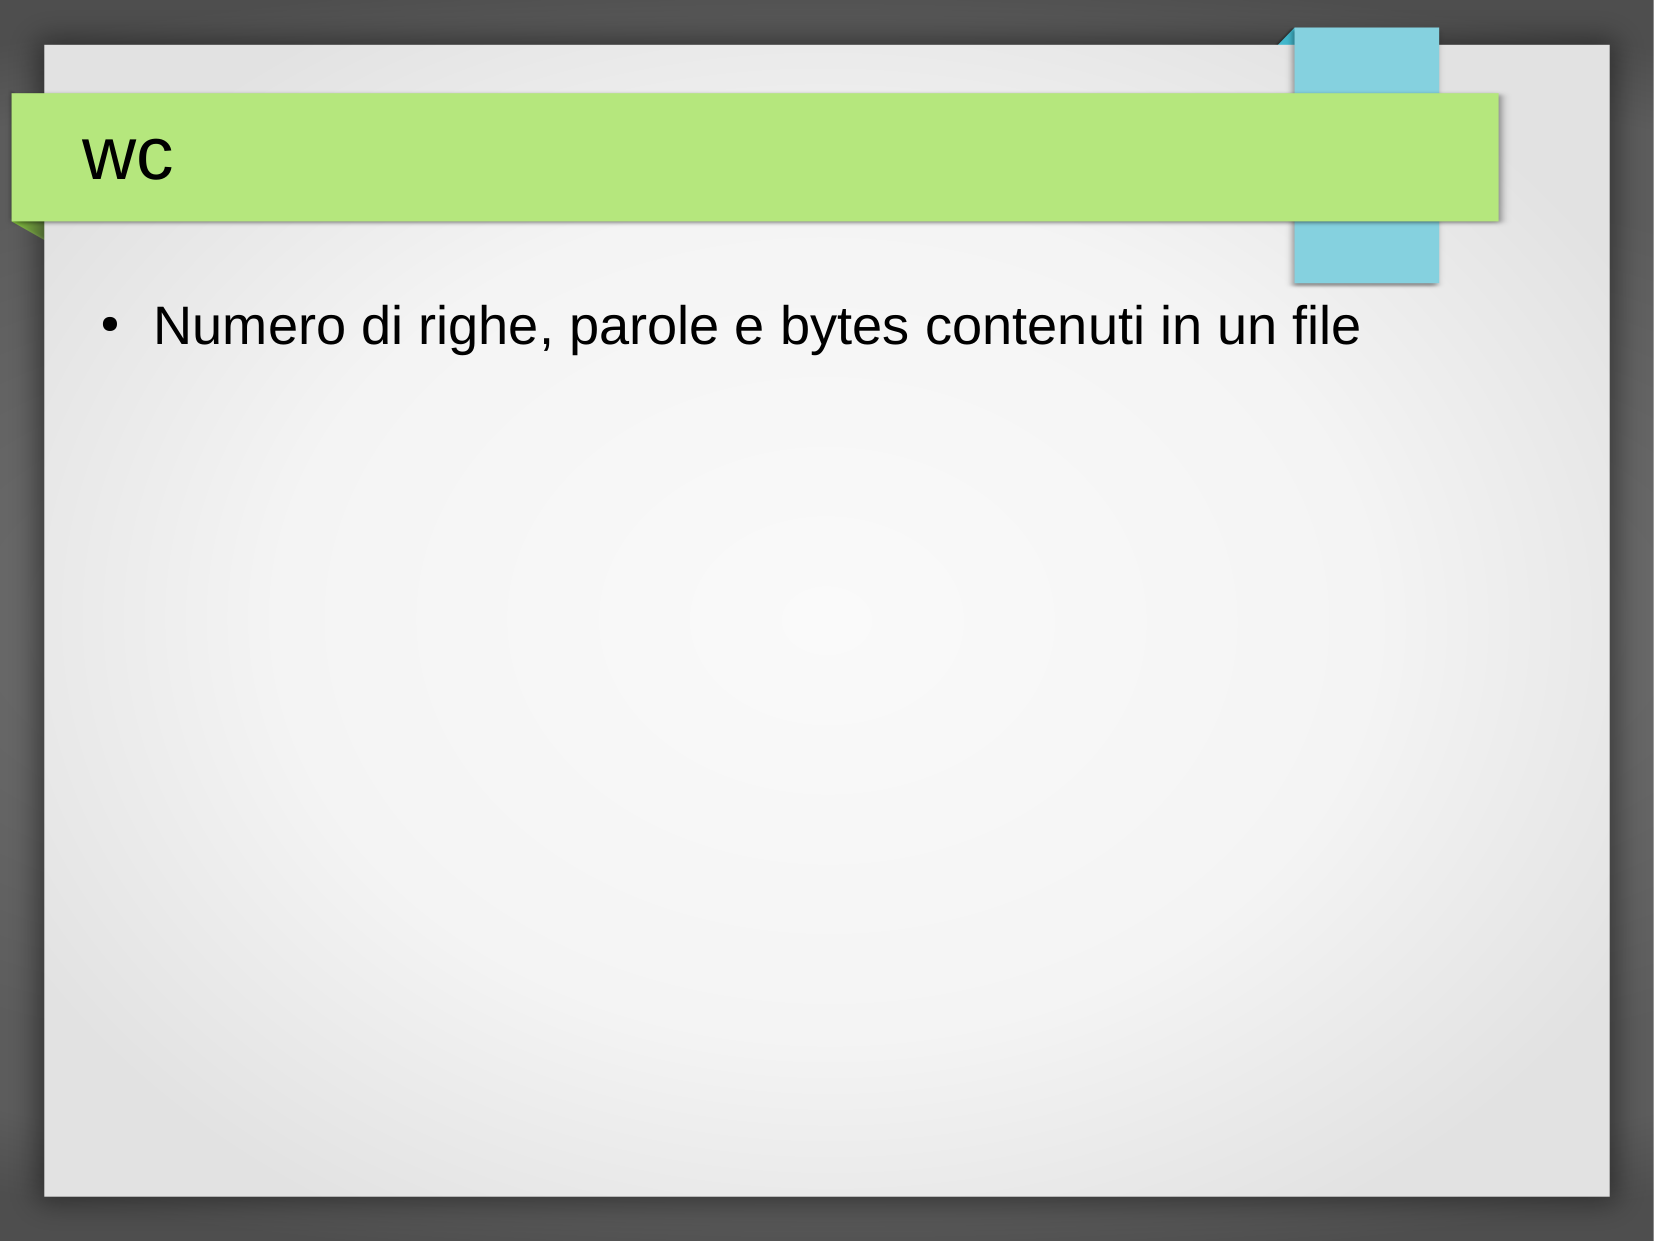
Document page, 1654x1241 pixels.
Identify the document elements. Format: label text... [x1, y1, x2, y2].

title wc [82, 94, 1264, 213]
list Numero di righe, parole e bytes contenuti in un file [82, 295, 1571, 1015]
picture [0, 0, 1654, 1241]
